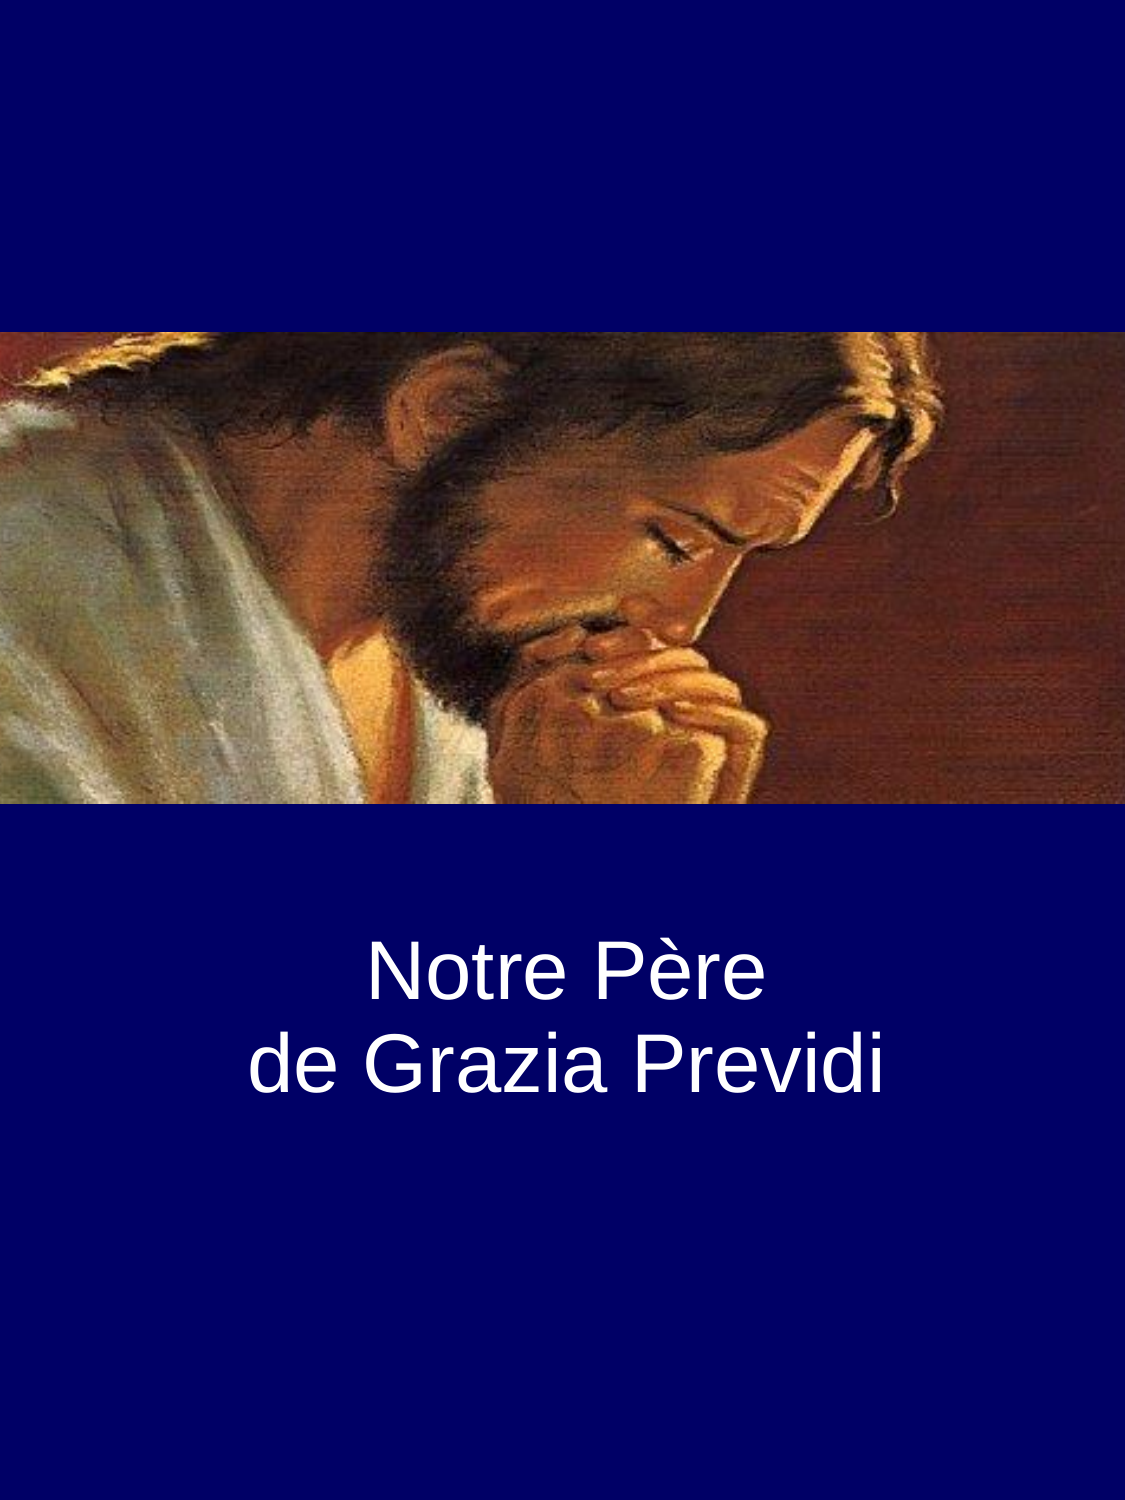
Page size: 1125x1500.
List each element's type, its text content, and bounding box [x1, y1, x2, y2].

picture [0, 332, 1125, 804]
text_box Notre Père de Grazia Previdi [141, 916, 993, 1170]
